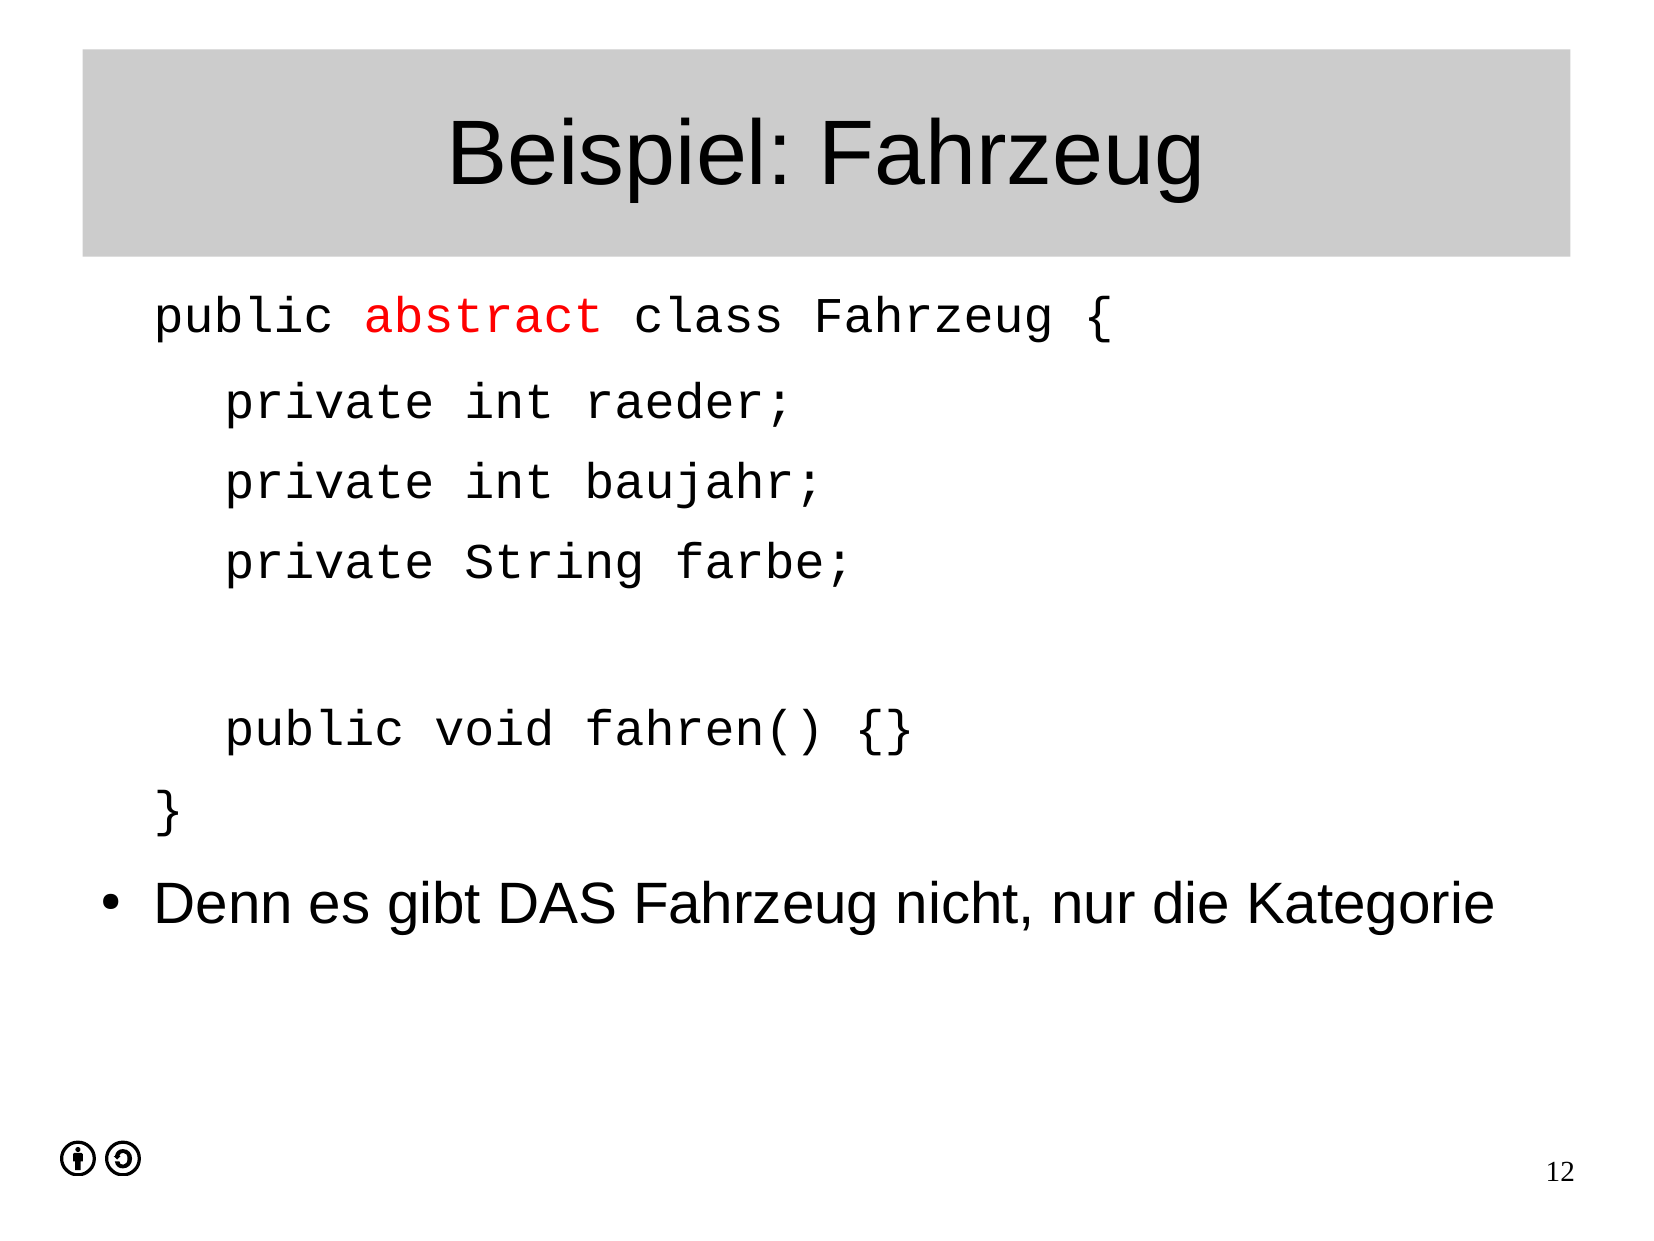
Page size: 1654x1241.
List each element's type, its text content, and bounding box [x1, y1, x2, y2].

list public abstract class Fahrzeug { private int raeder; private int baujahr; private String farbe; public void fahren() {} } Denn es gibt DAS Fahrzeug nicht, nur die Kategorie [82, 290, 1538, 1010]
title Beispiel: Fahrzeug [82, 49, 1571, 257]
